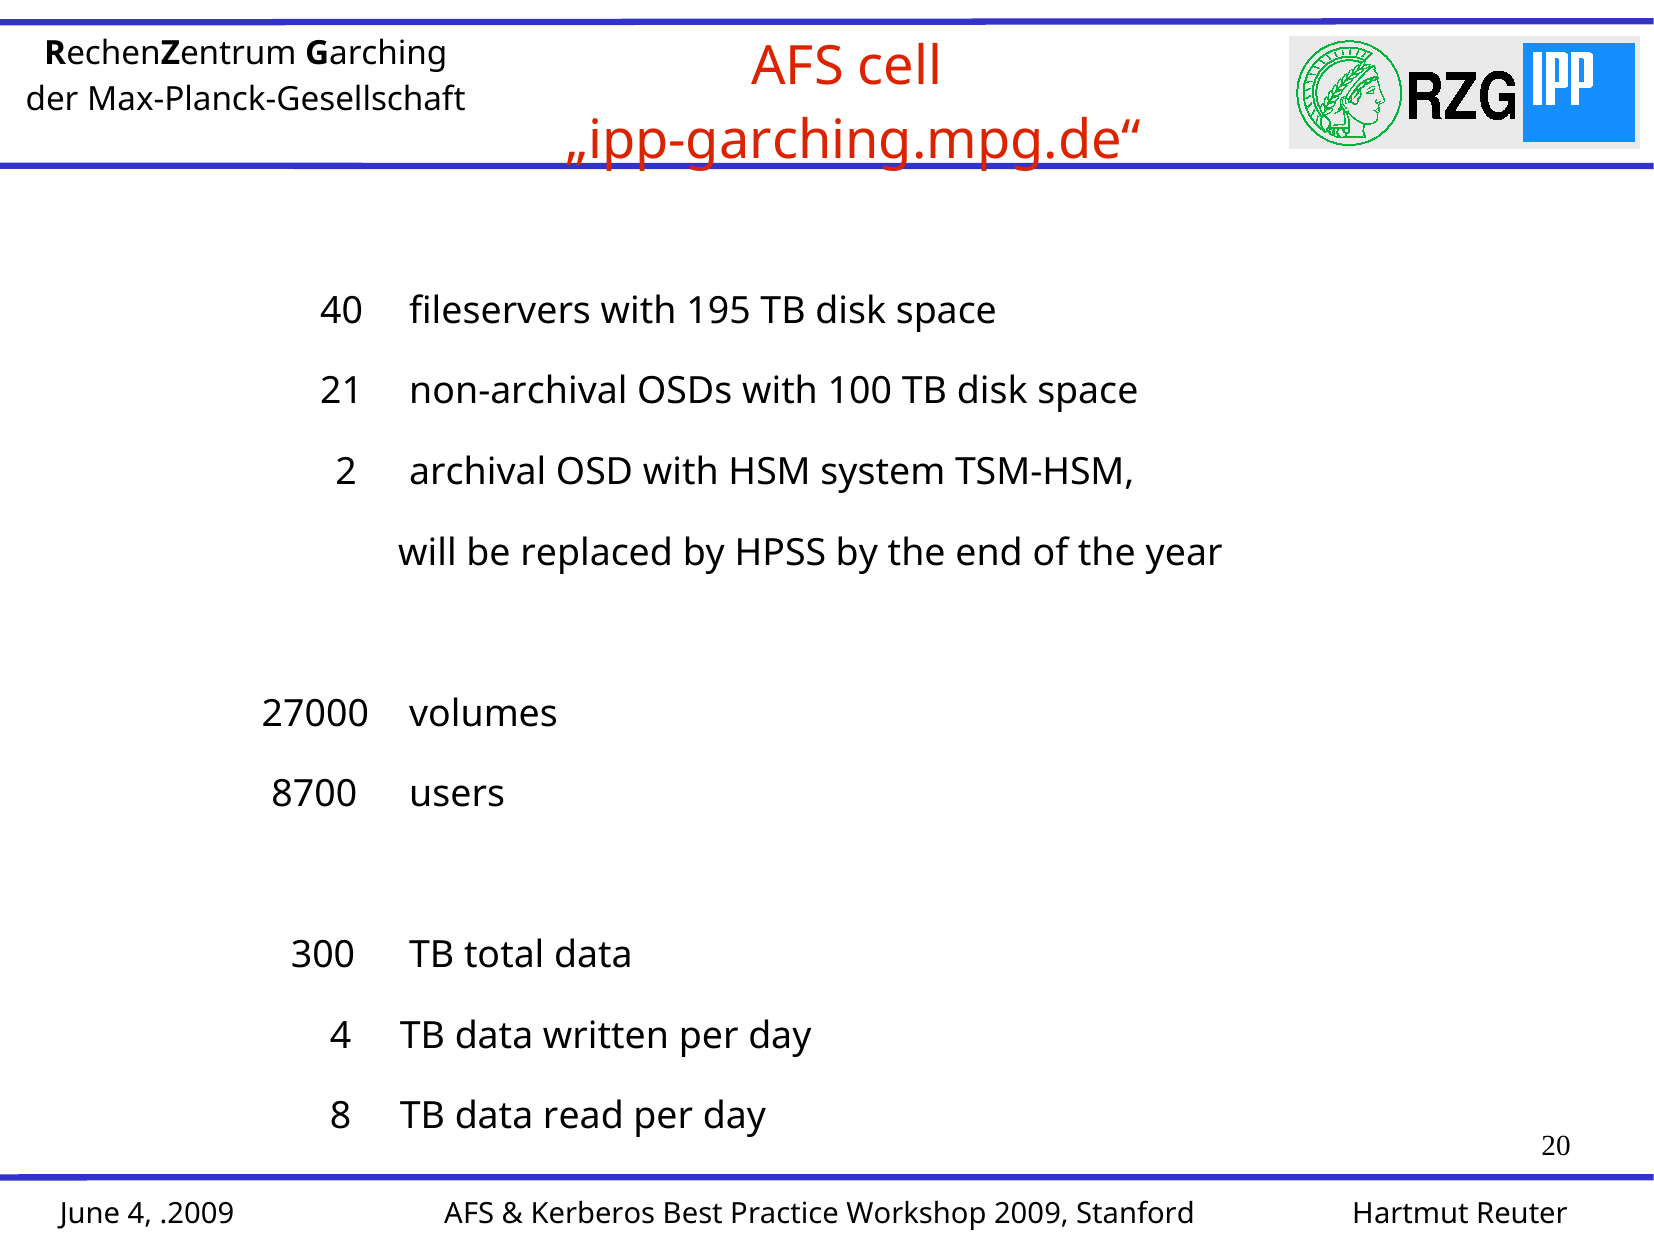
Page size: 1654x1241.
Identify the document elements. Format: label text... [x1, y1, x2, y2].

text_box AFS cell „ipp-garching.mpg.de“ [20, 18, 1654, 156]
list 40 fileservers with 195 TB disk space 21 non-archival OSDs with 100 TB disk space 2 archival OSD with HSM system TSM-HSM, will be replaced by HPSS by the end of the year 27000 volumes 8700 users 300 TB total data 4 TB data written per day 8 TB data read per day [246, 230, 1654, 1241]
